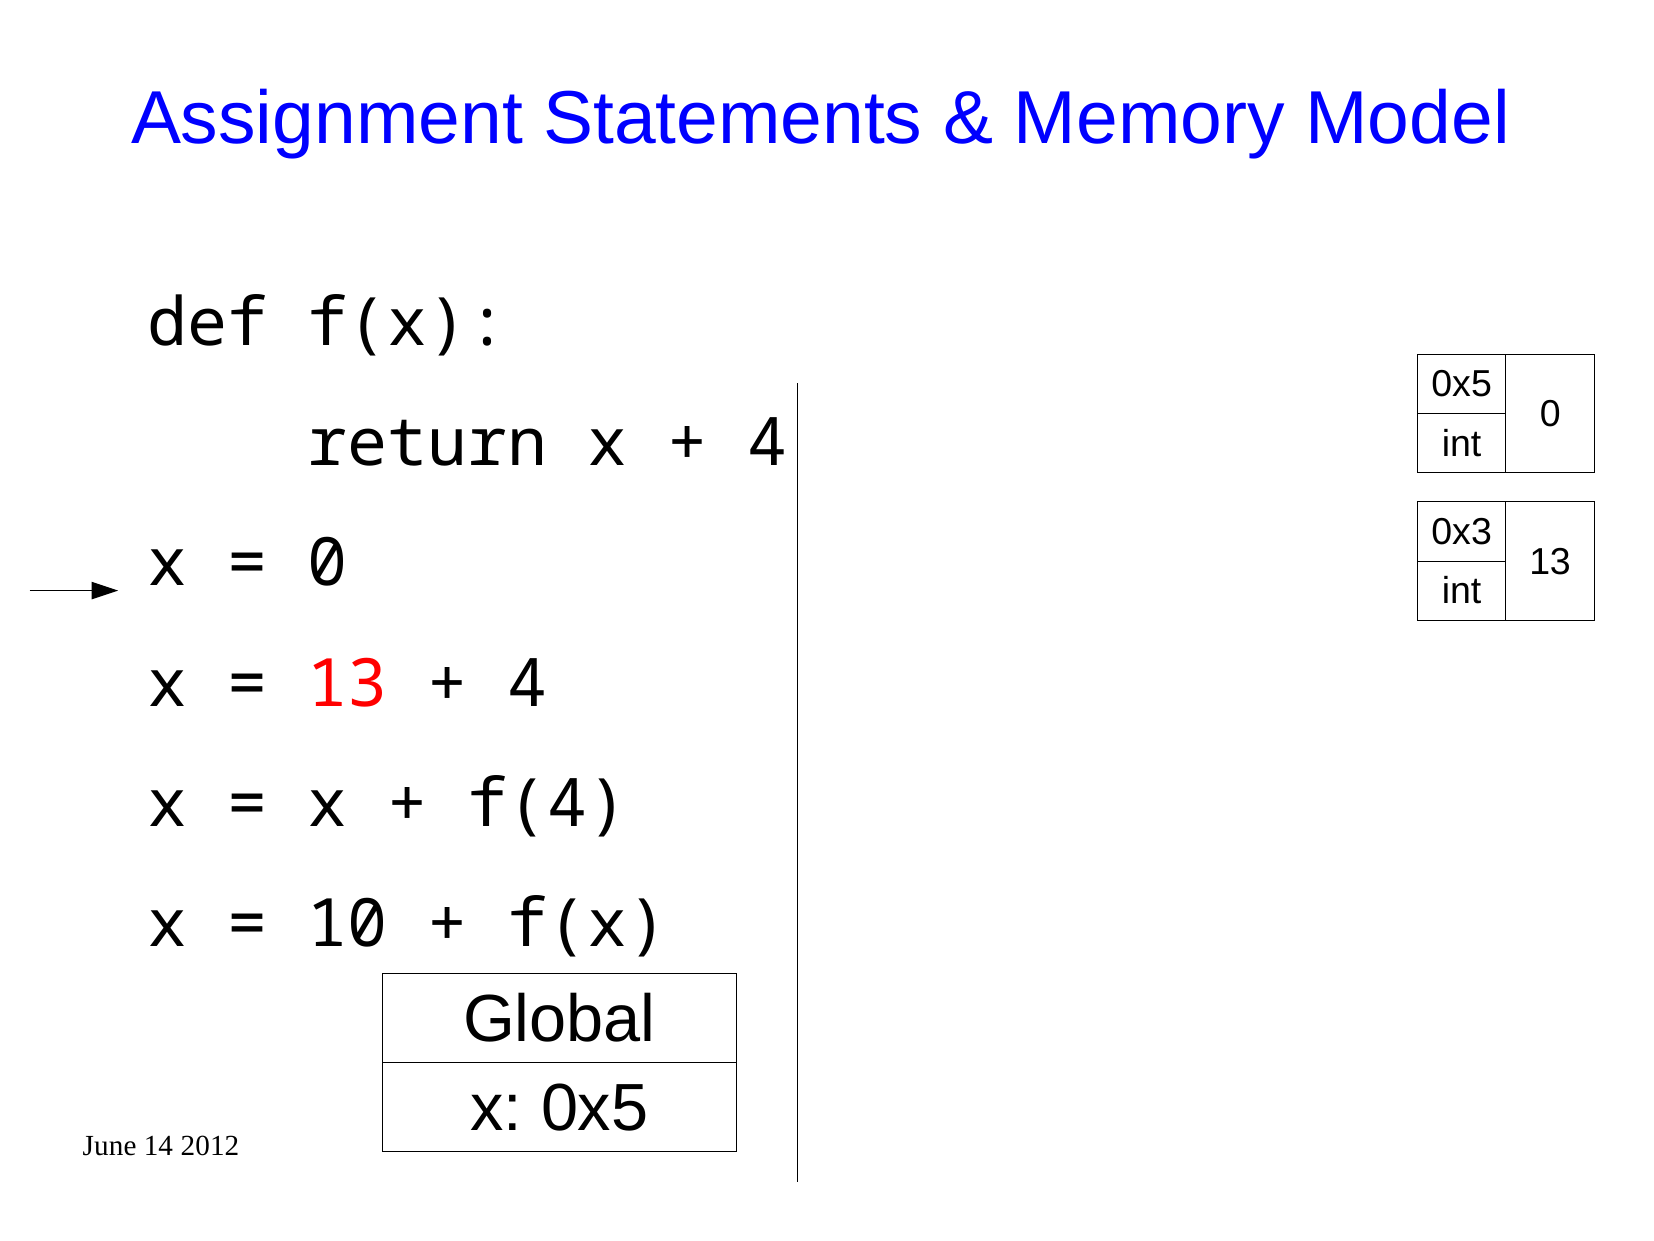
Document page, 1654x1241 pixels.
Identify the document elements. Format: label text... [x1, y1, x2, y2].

text_box Global [382, 973, 737, 1062]
list def f(x): return x + 4 x = 0 x = 13 + 4 x = x + f(4) x = 10 + f(x) [76, 274, 1506, 822]
text_box x: 0x5 [382, 1062, 737, 1152]
text_box int [1417, 562, 1505, 621]
text_box 13 [1505, 501, 1595, 621]
text_box int [1417, 414, 1505, 473]
title Assignment Statements & Memory Model [76, 58, 1565, 178]
text_box 0x5 [1417, 354, 1505, 414]
text_box 0 [1505, 354, 1595, 473]
text_box 0x3 [1417, 501, 1505, 562]
